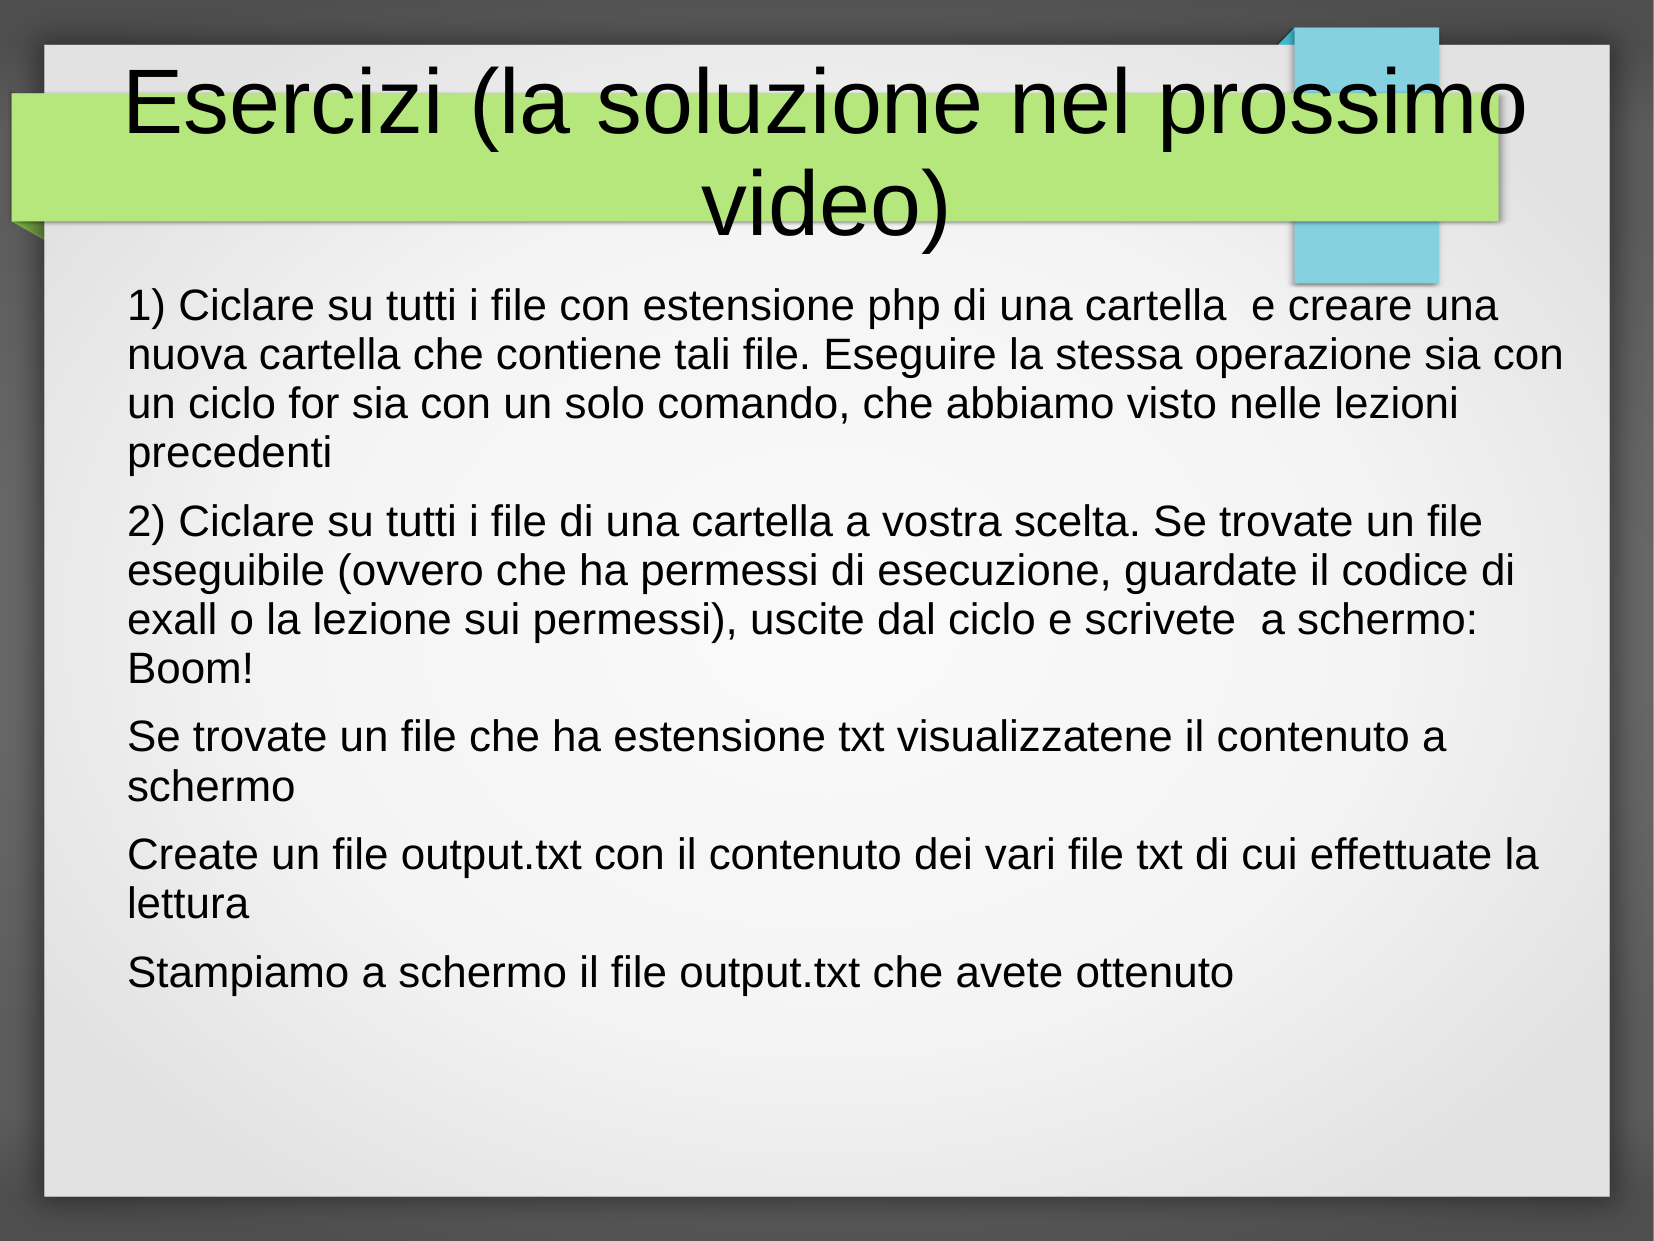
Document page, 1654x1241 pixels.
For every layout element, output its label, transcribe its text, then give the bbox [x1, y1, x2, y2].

title Esercizi (la soluzione nel prossimo video) [82, 49, 1571, 257]
list 1) Ciclare su tutti i file con estensione php di una cartella e creare una nuova cartella che contiene tali file. Eseguire la stessa operazione sia con un ciclo for sia con un solo comando, che abbiamo visto nelle lezioni precedenti 2) Ciclare su tutti i file di una cartella a vostra scelta. Se trovate un file eseguibile (ovvero che ha permessi di esecuzione, guardate il codice di exall o la lezione sui permessi), uscite dal ciclo e scrivete a schermo: Boom! Se trovate un file che ha estensione txt visualizzatene il contenuto a schermo Create un file output.txt con il contenuto dei vari file txt di cui effettuate la lettura Stampiamo a schermo il file output.txt che avete ottenuto [80, 281, 1569, 1001]
picture [0, 0, 1654, 1241]
